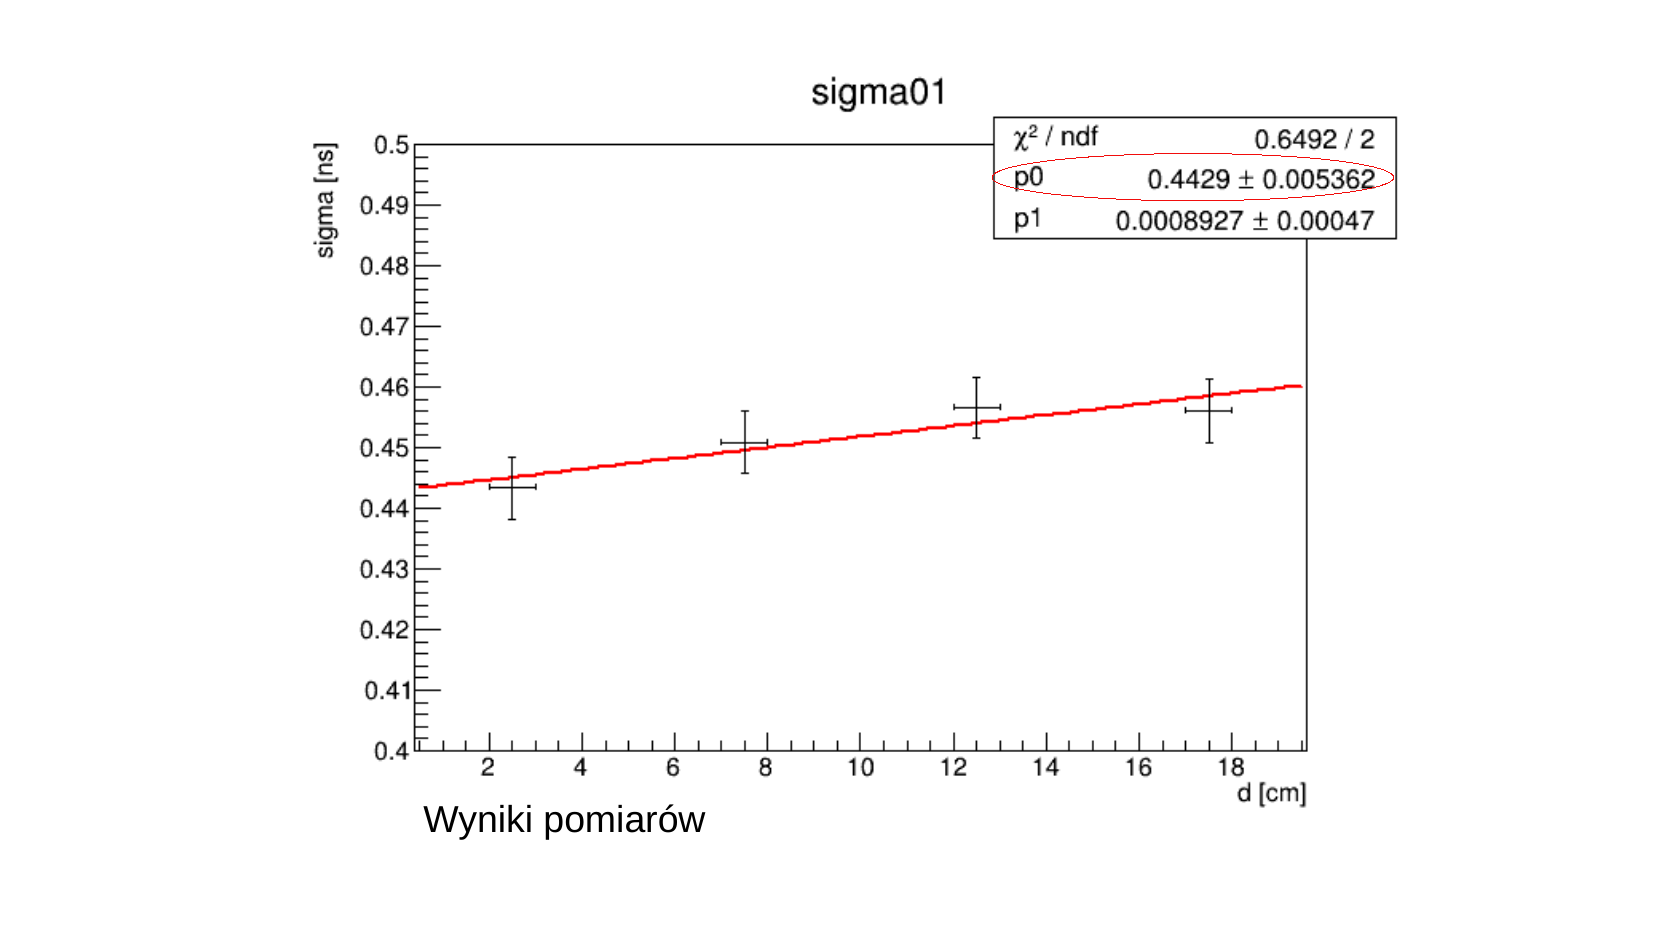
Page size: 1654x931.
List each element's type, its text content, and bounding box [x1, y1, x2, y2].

text_box Wyniki pomiarów [408, 791, 721, 849]
picture [304, 69, 1418, 827]
